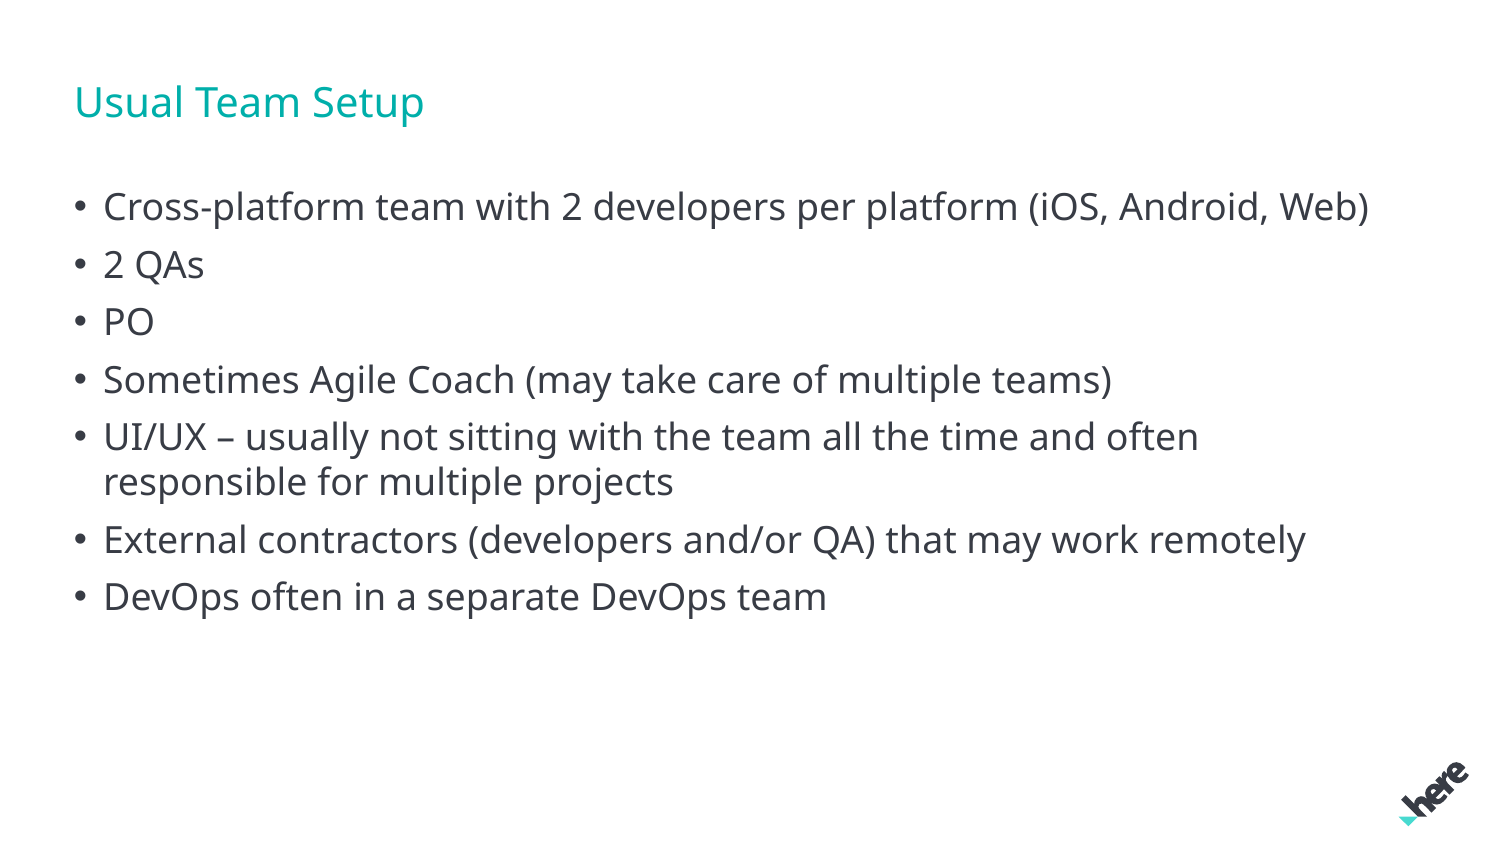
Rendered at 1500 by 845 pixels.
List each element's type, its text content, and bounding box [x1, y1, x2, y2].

title Usual Team Setup [68, 34, 1388, 130]
list Cross-platform team with 2 developers per platform (iOS, Android, Web) 2 QAs PO Sometimes Agile Coach (may take care of multiple teams) UI/UX – usually not sitting with the team all the time and often responsible for multiple projects External contractors (developers and/or QA) that may work remotely DevOps often in a separate DevOps team [68, 180, 1388, 758]
